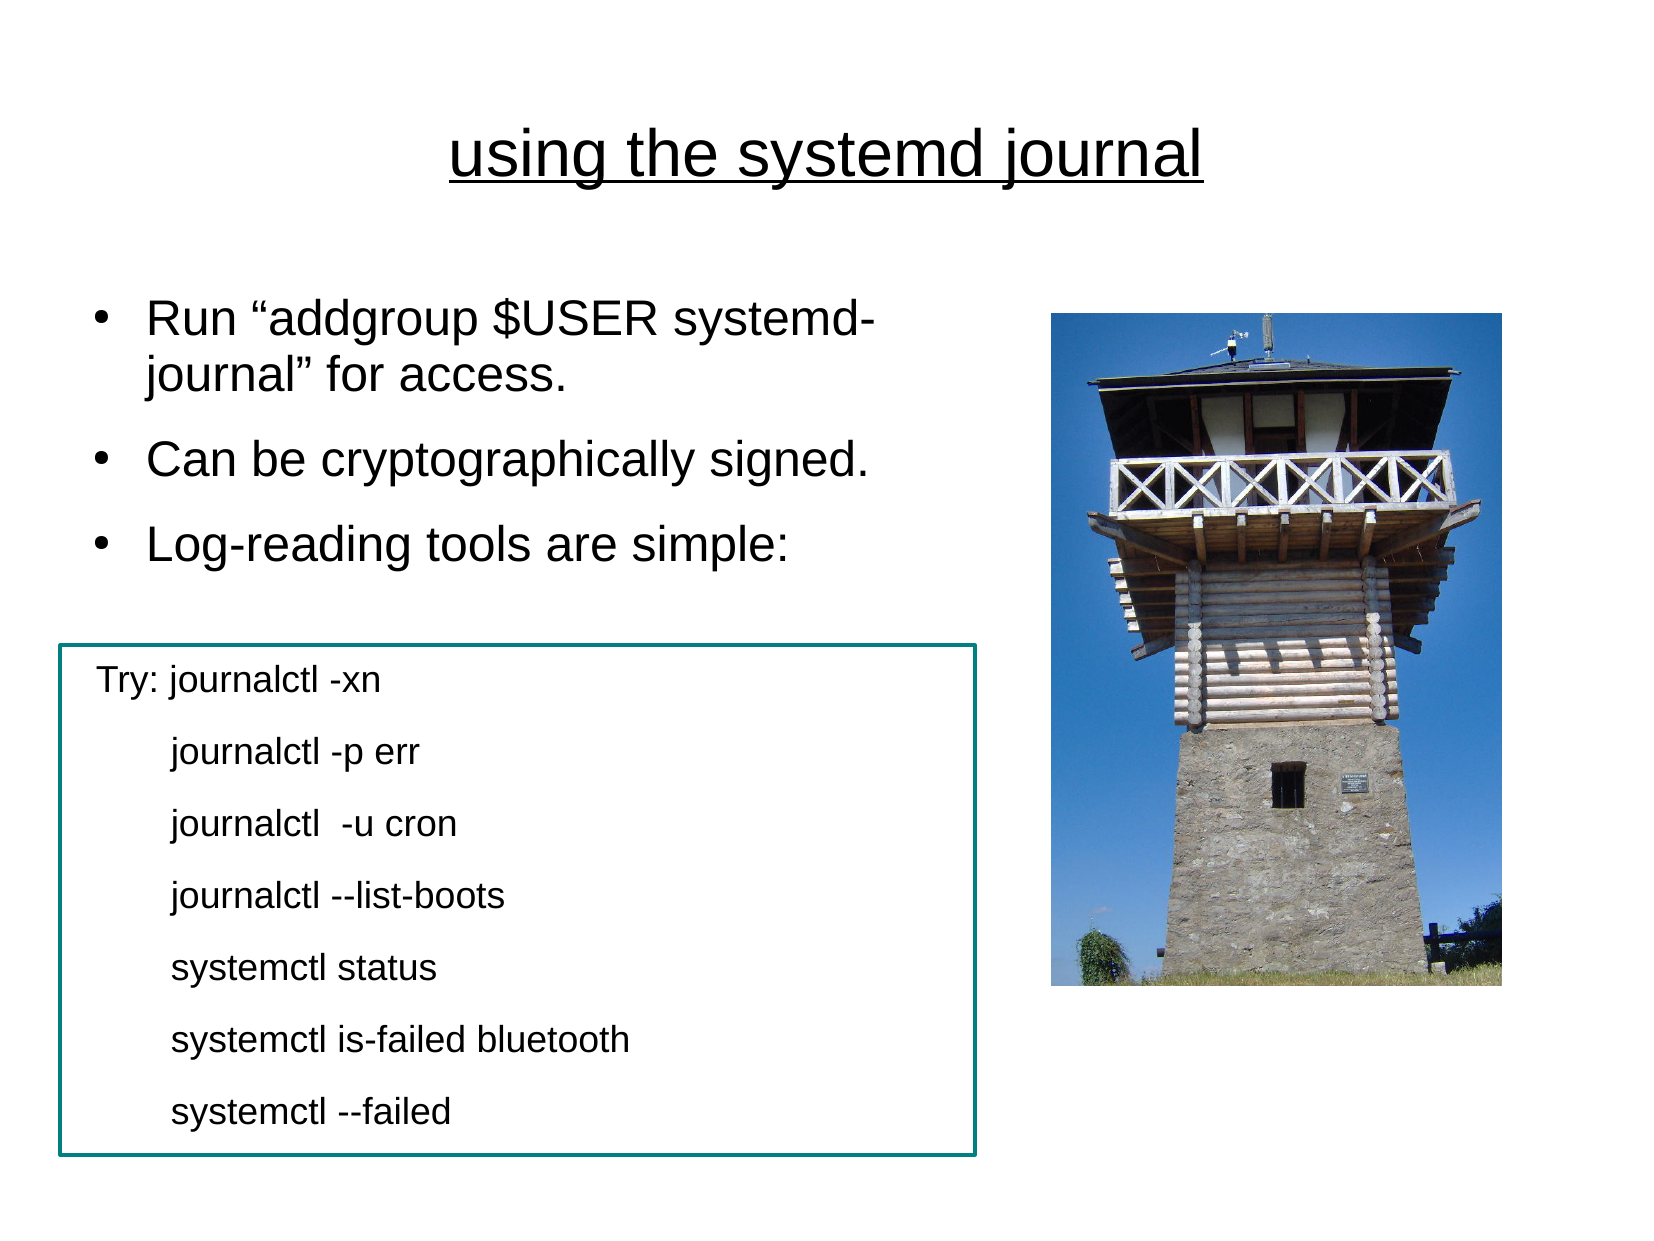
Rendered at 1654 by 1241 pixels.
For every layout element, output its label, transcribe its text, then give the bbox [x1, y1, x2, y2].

title using the systemd journal [82, 49, 1571, 257]
picture [1051, 313, 1502, 986]
text_box Try: journalctl -xn journalctl -p err journalctl -u cron journalctl --list-boots systemctl status systemctl is-failed bluetooth systemctl --failed [81, 651, 976, 1156]
list Run “addgroup $USER systemd-journal” for access. Can be cryptographically signed. Log-reading tools are simple: [75, 290, 1021, 601]
